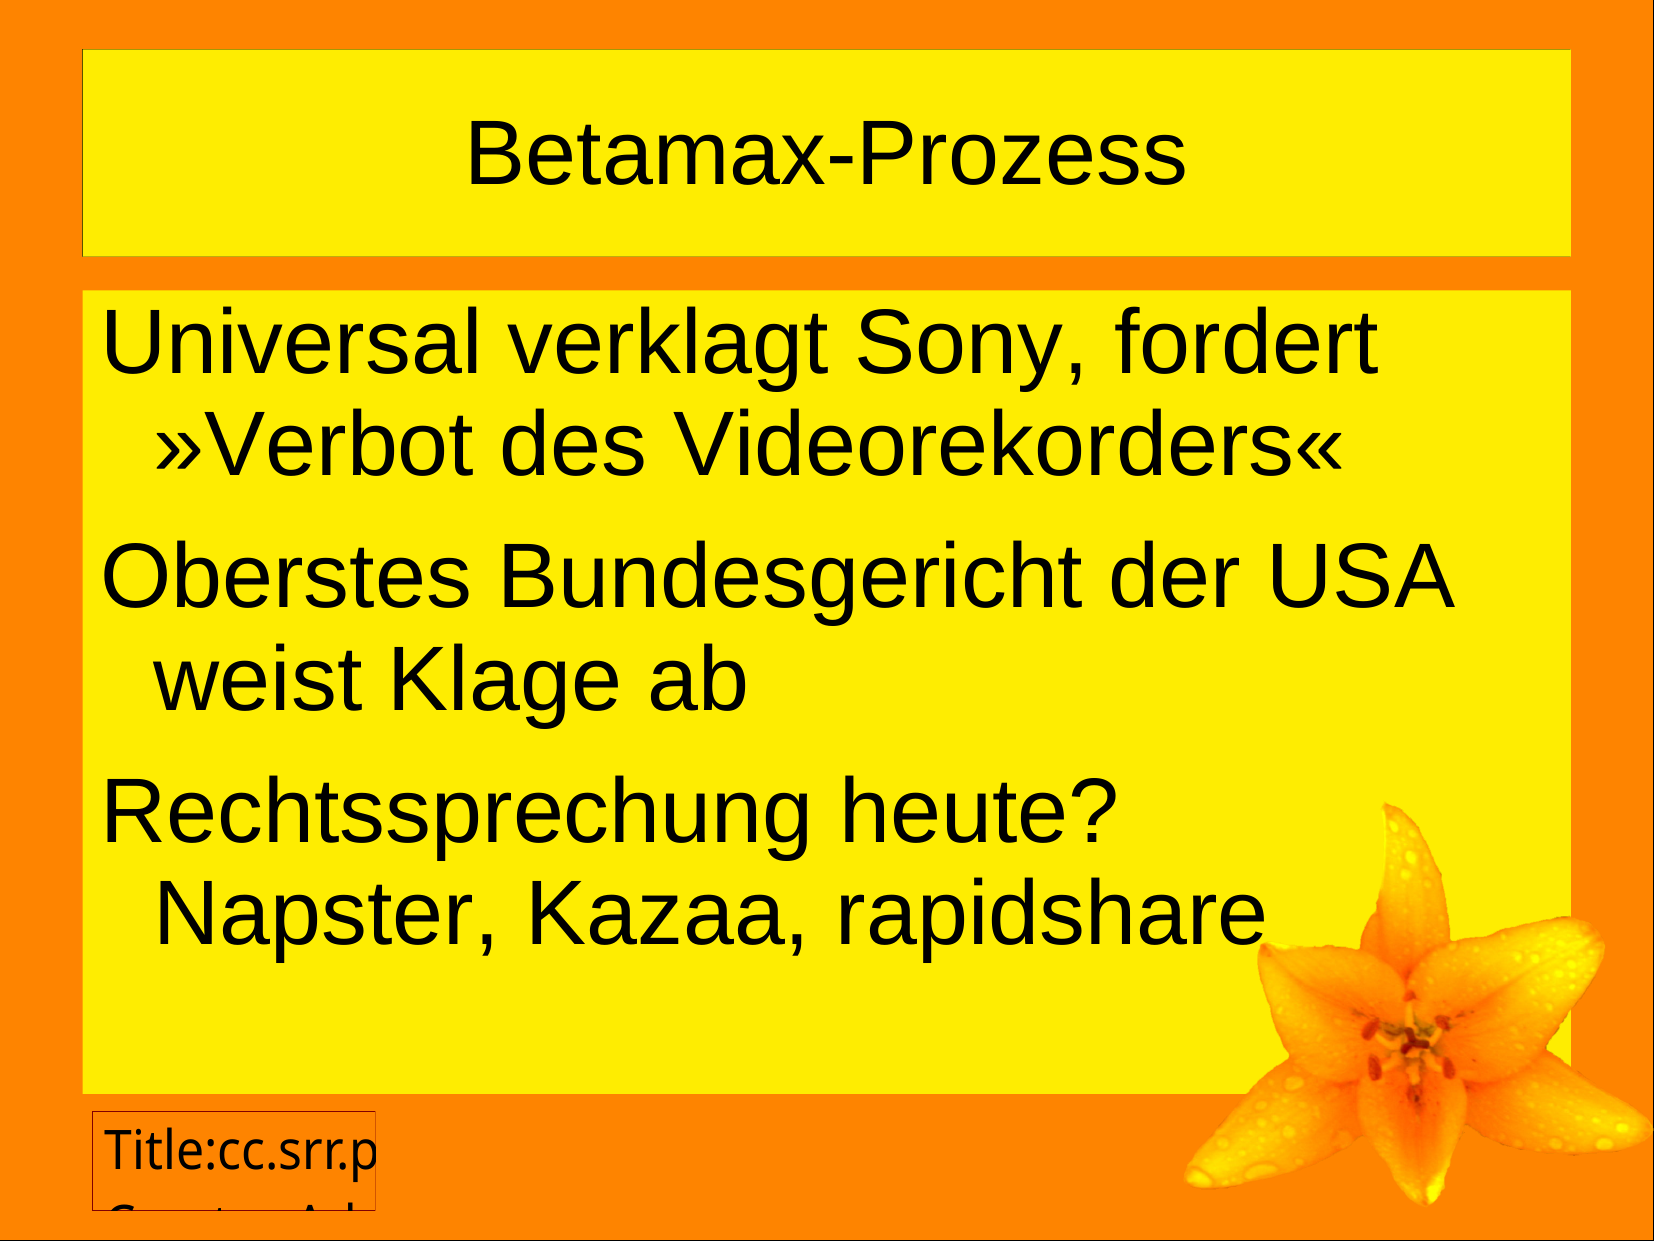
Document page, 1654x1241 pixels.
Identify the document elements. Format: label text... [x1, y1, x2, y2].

text_box [0, 0, 1654, 1241]
list Universal verklagt Sony, fordert »Verbot des Videorekorders« Oberstes Bundesgericht der USA weist Klage ab Rechtssprechung heute? Napster, Kazaa, rapidshare [82, 290, 1571, 1094]
picture [88, 1108, 376, 1211]
title Betamax-Prozess [82, 49, 1571, 257]
picture [1181, 767, 1654, 1241]
